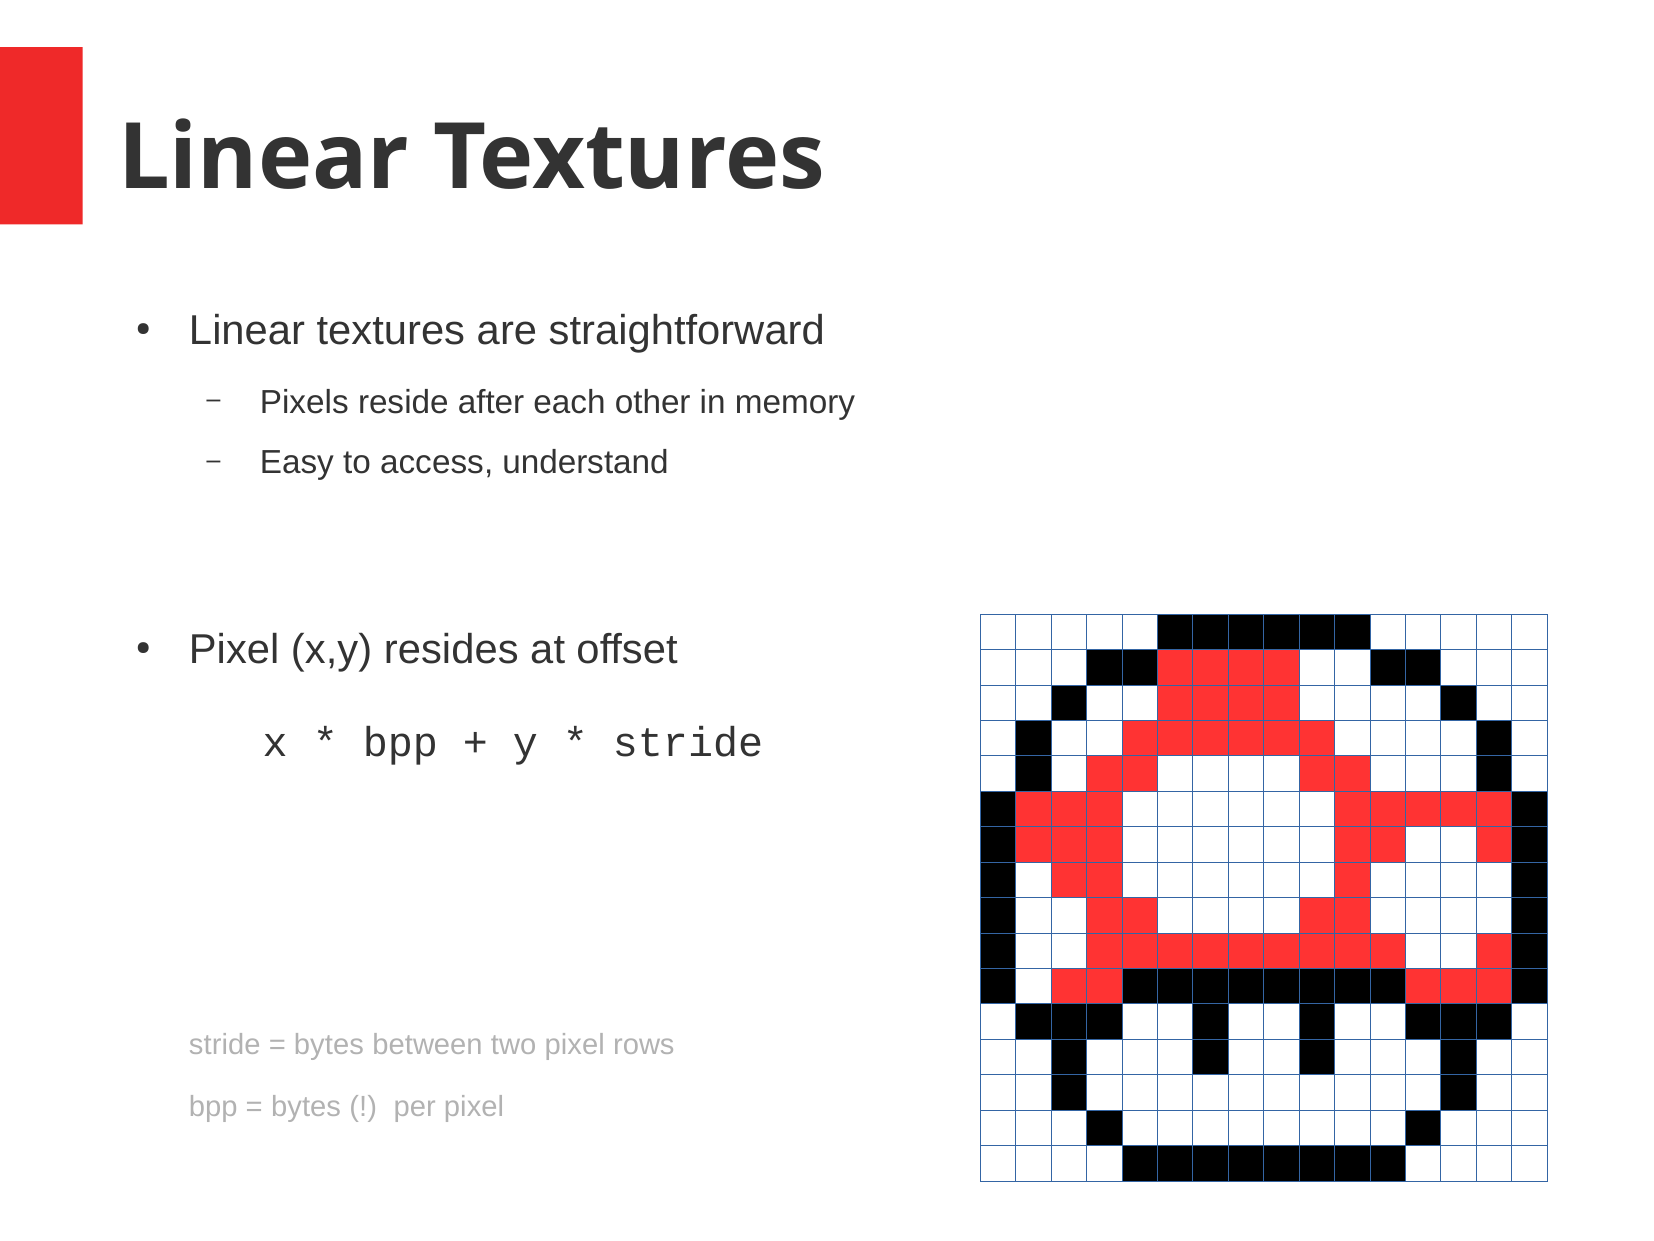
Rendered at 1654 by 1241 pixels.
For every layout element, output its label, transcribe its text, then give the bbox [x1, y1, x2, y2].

title Linear Textures [118, 49, 1571, 257]
text_box [980, 614, 1548, 1182]
list Linear textures are straightforward Pixels reside after each other in memory Easy to access, understand Pixel (x,y) resides at offset x * bpp + y * stride stride = bytes between two pixel rows bpp = bytes (!) per pixel [118, 307, 1595, 1074]
